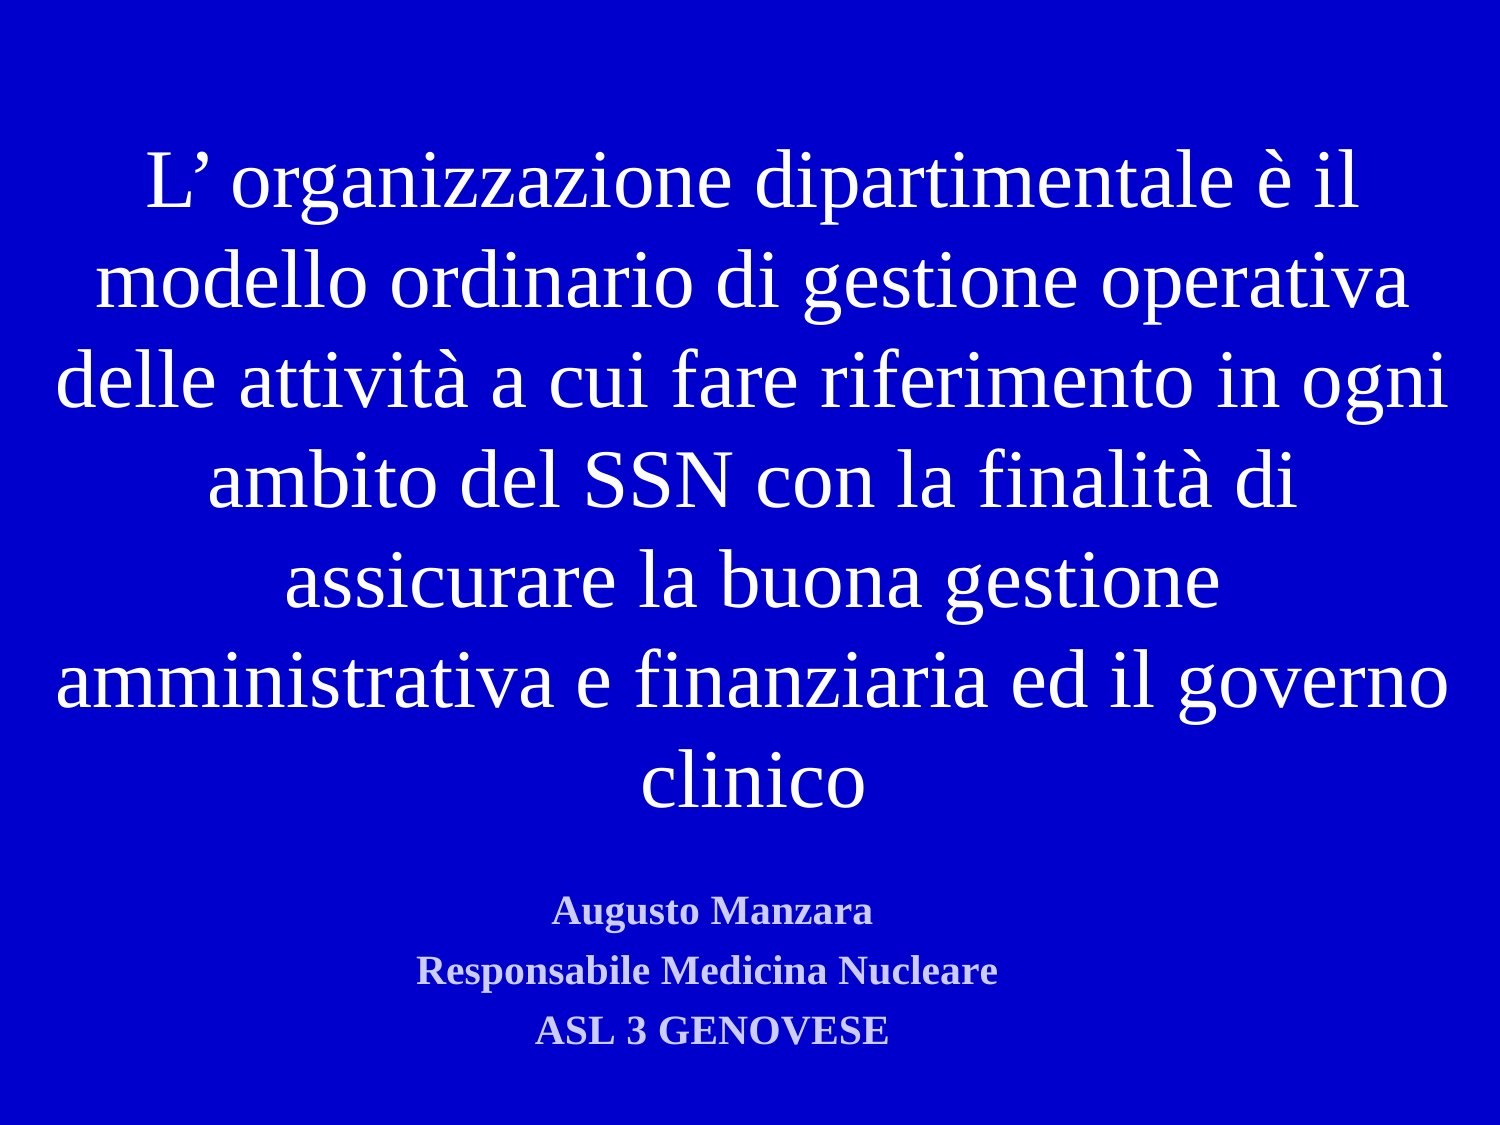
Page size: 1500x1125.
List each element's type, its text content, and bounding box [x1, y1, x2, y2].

text_box L’ organizzazione dipartimentale è il modello ordinario di gestione operativa delle attività a cui fare riferimento in ogni ambito del SSN con la finalità di assicurare la buona gestione amministrativa e finanziaria ed il governo clinico [35, 117, 1473, 833]
subtitle Augusto Manzara Responsabile Medicina Nucleare ASL 3 GENOVESE [75, 875, 1351, 1063]
